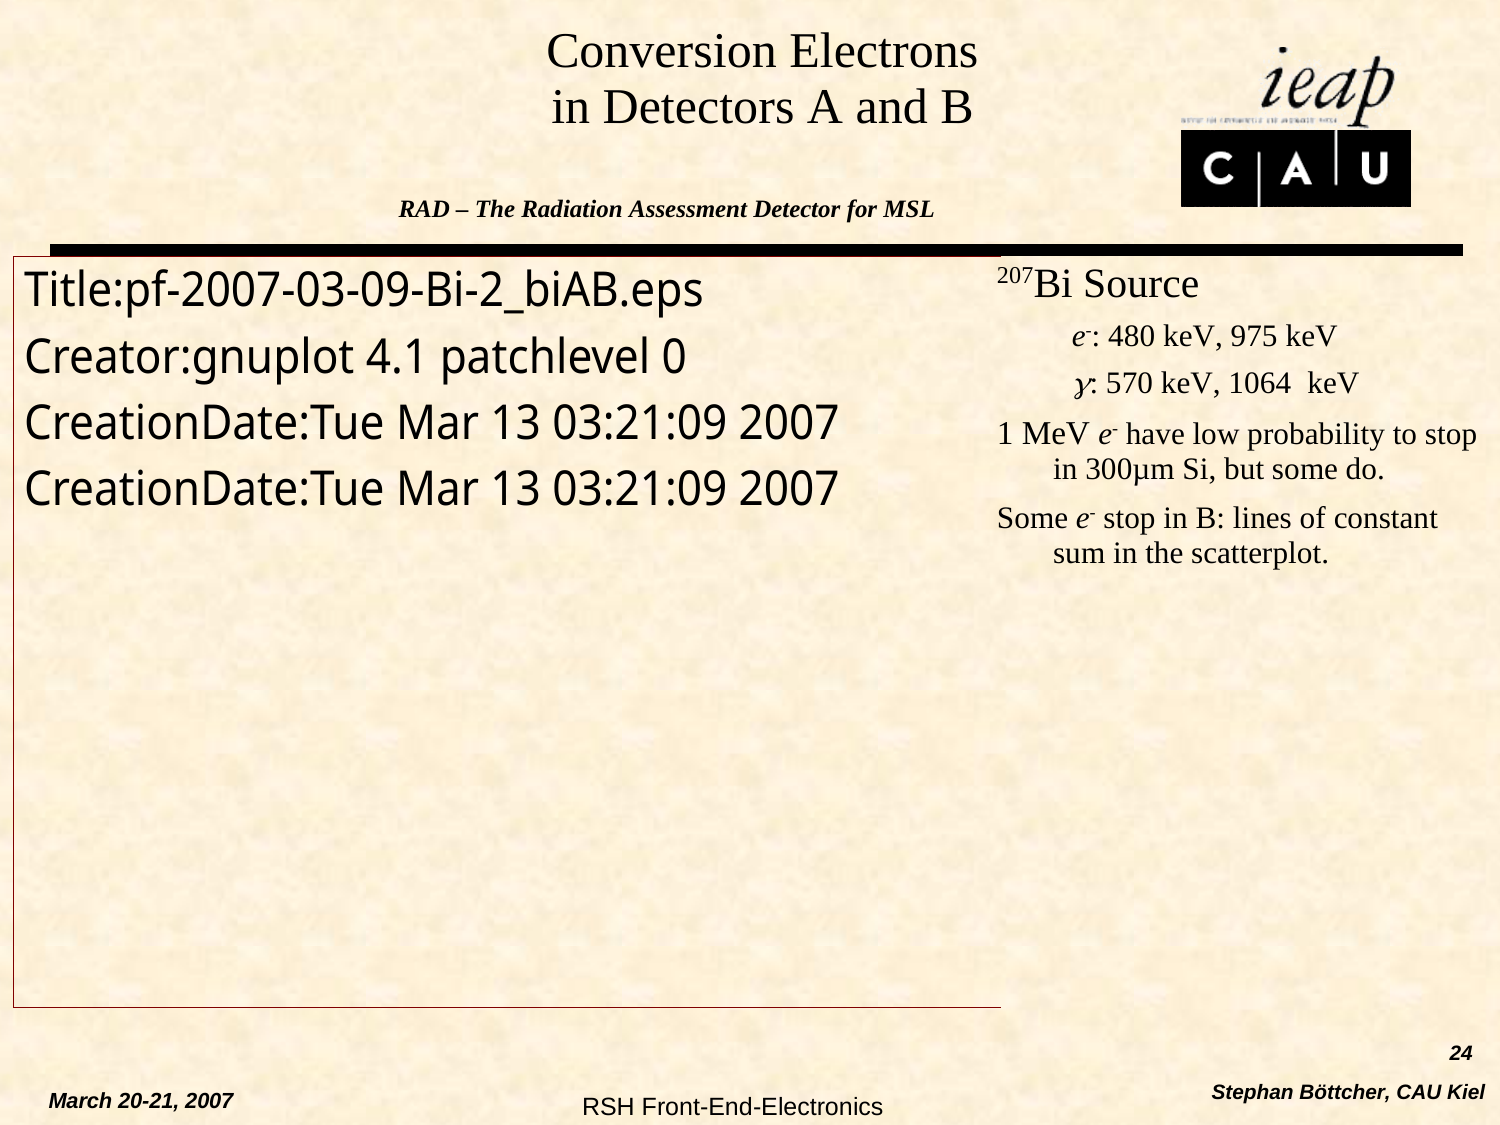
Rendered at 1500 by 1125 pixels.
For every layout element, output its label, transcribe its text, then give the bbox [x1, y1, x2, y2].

title Conversion Electrons in Detectors A and B [299, 8, 1225, 205]
picture [0, 0, 1500, 1125]
list 207Bi Source e-: 480 keV, 975 keV : 570 keV, 1064 keV 1 MeV e- have low probability to stop in 300µm Si, but some do. Some e- stop in B: lines of constant sum in the scatterplot. [996, 260, 1493, 989]
